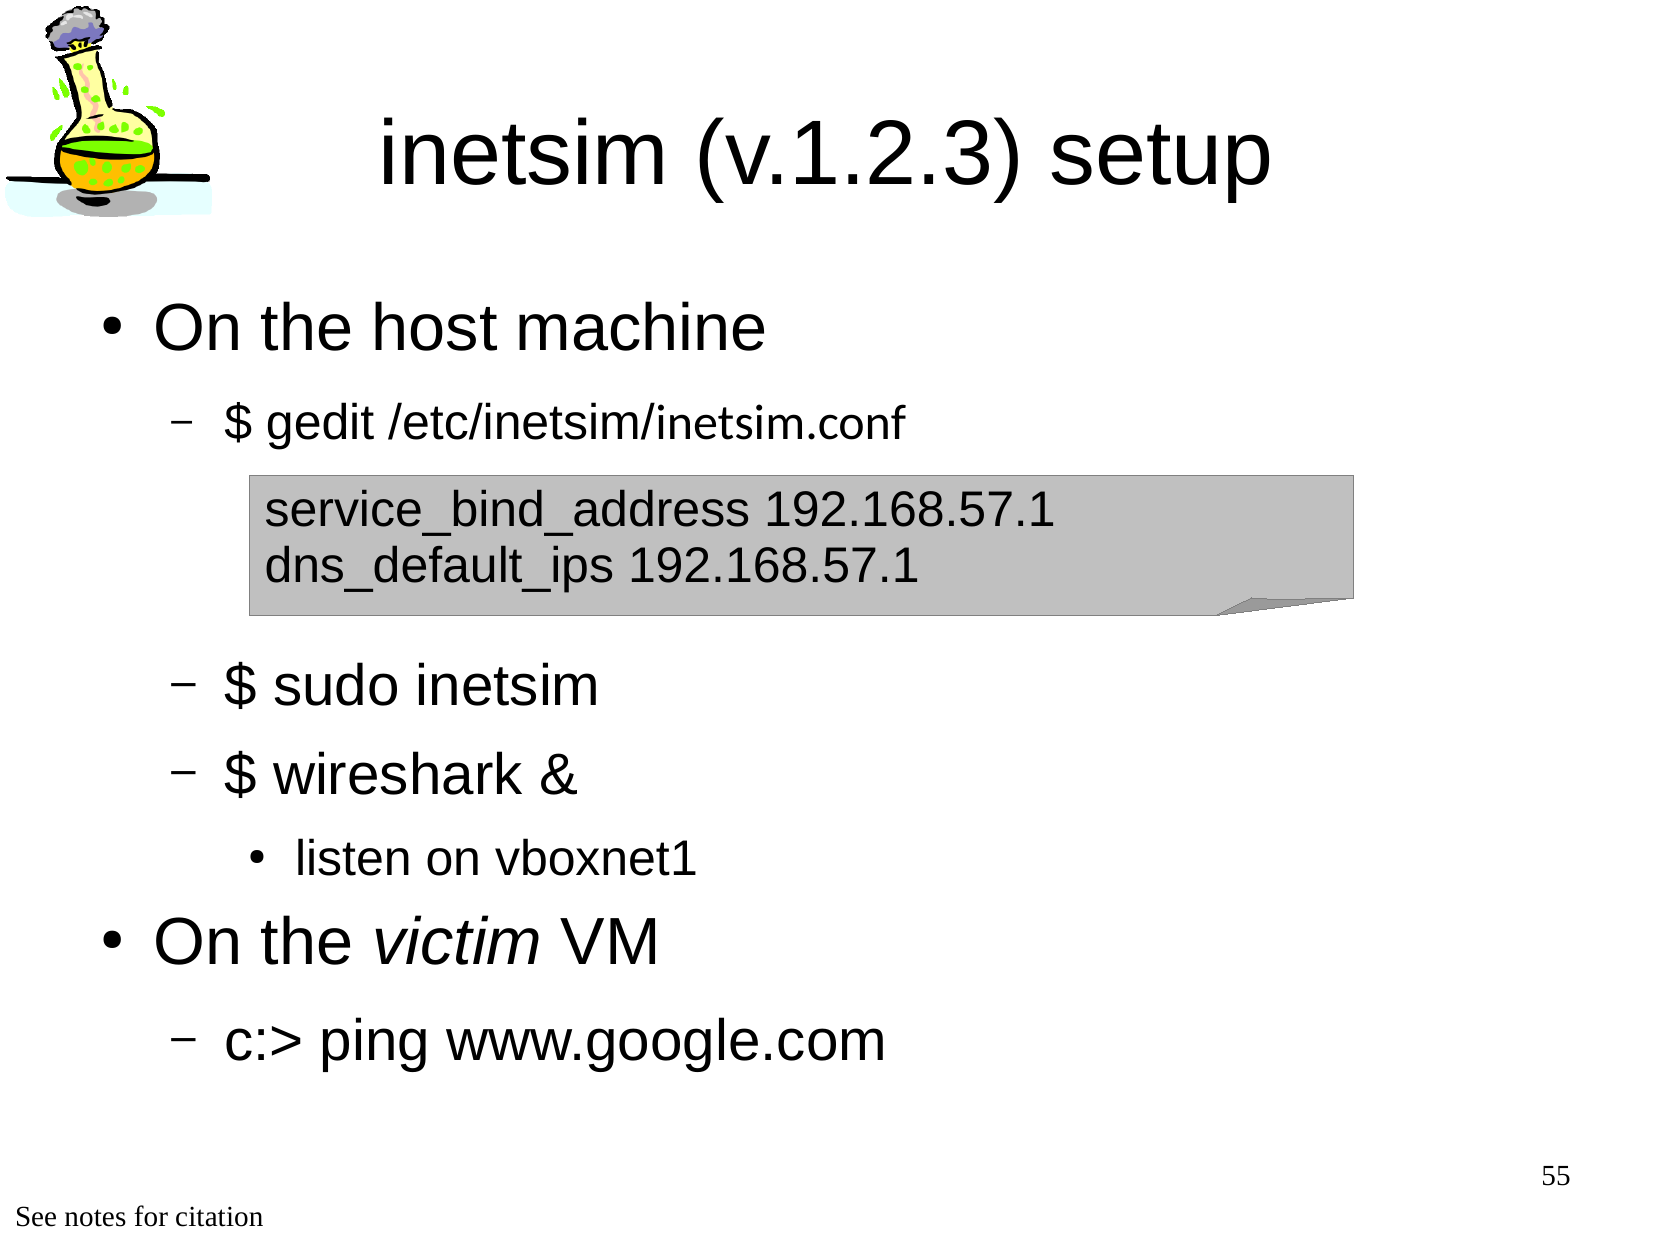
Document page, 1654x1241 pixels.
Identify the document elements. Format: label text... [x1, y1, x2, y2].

text_box service_bind_address 192.168.57.1 dns_default_ips 192.168.57.1 [249, 475, 1354, 616]
title inetsim (v.1.2.3) setup [82, 49, 1571, 257]
list On the host machine $ gedit /etc/inetsim/inetsim.conf $ sudo inetsim $ wireshark & listen on vboxnet1 On the victim VM c:> ping www.google.com [82, 290, 1576, 1126]
picture [5, 6, 212, 217]
